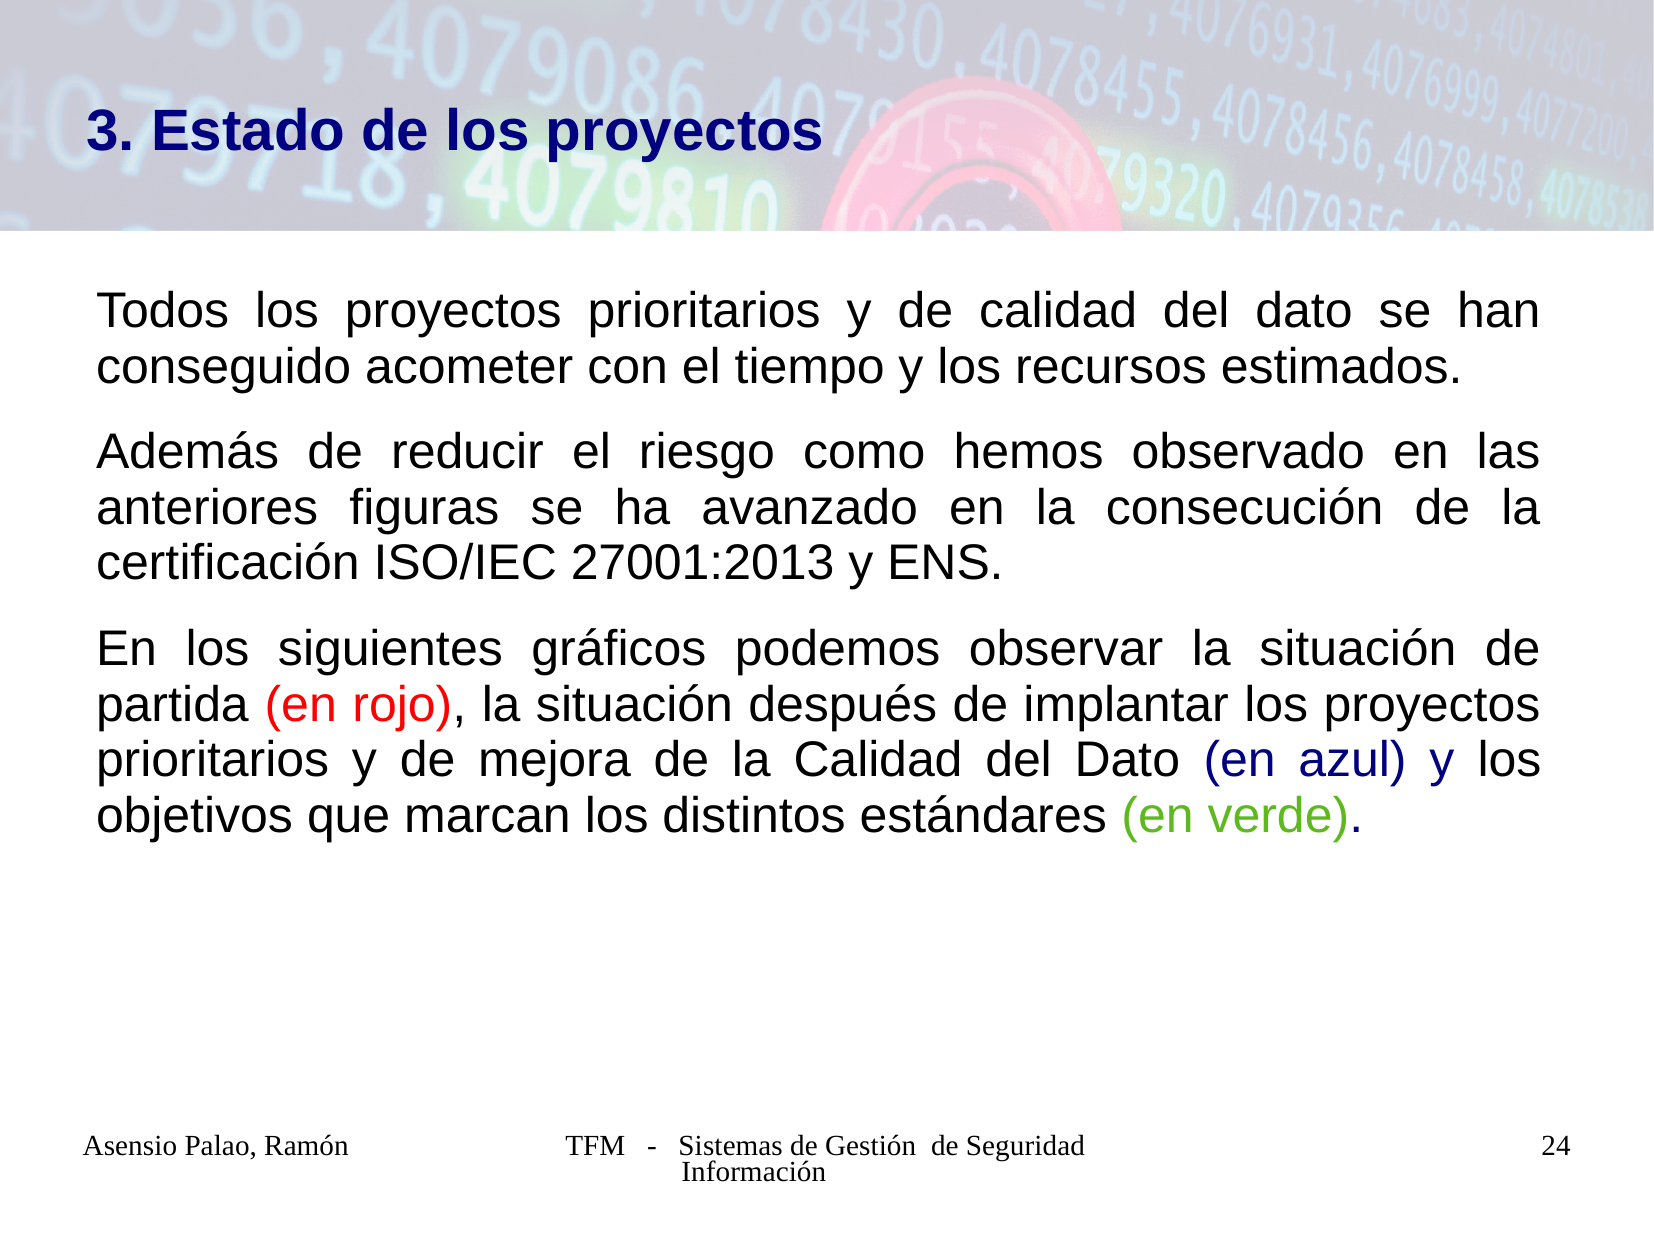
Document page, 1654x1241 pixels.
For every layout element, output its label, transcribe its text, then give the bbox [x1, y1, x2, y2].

text_box Todos los proyectos prioritarios y de calidad del dato se han conseguido acometer con el tiempo y los recursos estimados. Además de reducir el riesgo como hemos observado en las anteriores figuras se ha avanzado en la consecución de la certificación ISO/IEC 27001:2013 y ENS. En los siguientes gráficos podemos observar la situación de partida (en rojo), la situación después de implantar los proyectos prioritarios y de mejora de la Calidad del Dato (en azul) y los objetivos que marcan los distintos estándares (en verde). [81, 274, 1606, 1241]
picture [0, 0, 1654, 1241]
text_box 3. Estado de los proyectos [71, 90, 1654, 226]
